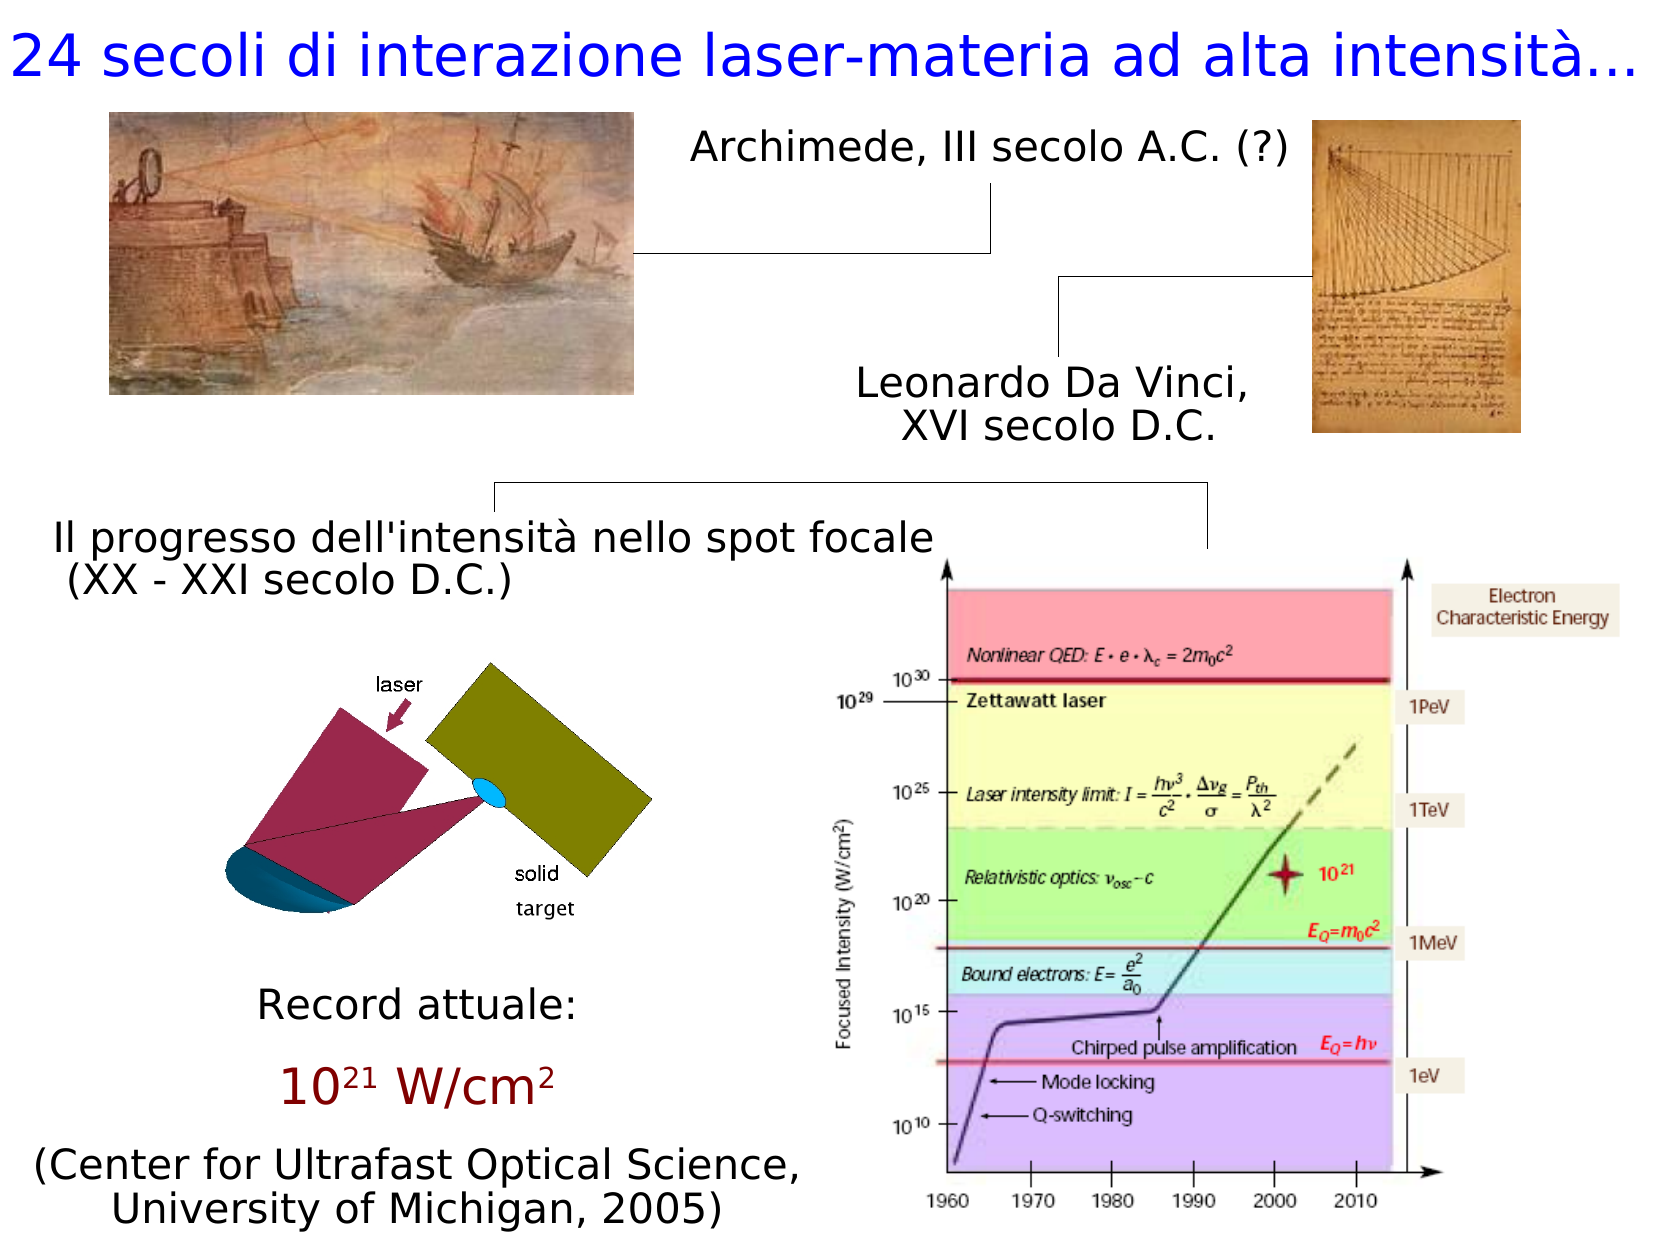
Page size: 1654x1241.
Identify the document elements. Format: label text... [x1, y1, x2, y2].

text_box Il progresso dell'intensità nello spot focale (XX - XXI secolo D.C.) [37, 511, 952, 656]
picture [784, 548, 1631, 1222]
text_box Archimede, III secolo A.C. (?) [675, 120, 1305, 184]
text_box 24 secoli di interazione laser-materia ad alta intensità... [0, 16, 1654, 98]
picture [1312, 120, 1521, 433]
text_box Leonardo Da Vinci, XVI secolo D.C. [840, 356, 1278, 463]
text_box Record attuale: 1021 W/cm2 (Center for Ultrafast Optical Science, University of Michigan, 2005) [18, 949, 817, 1217]
picture [109, 112, 634, 395]
picture [193, 637, 666, 938]
